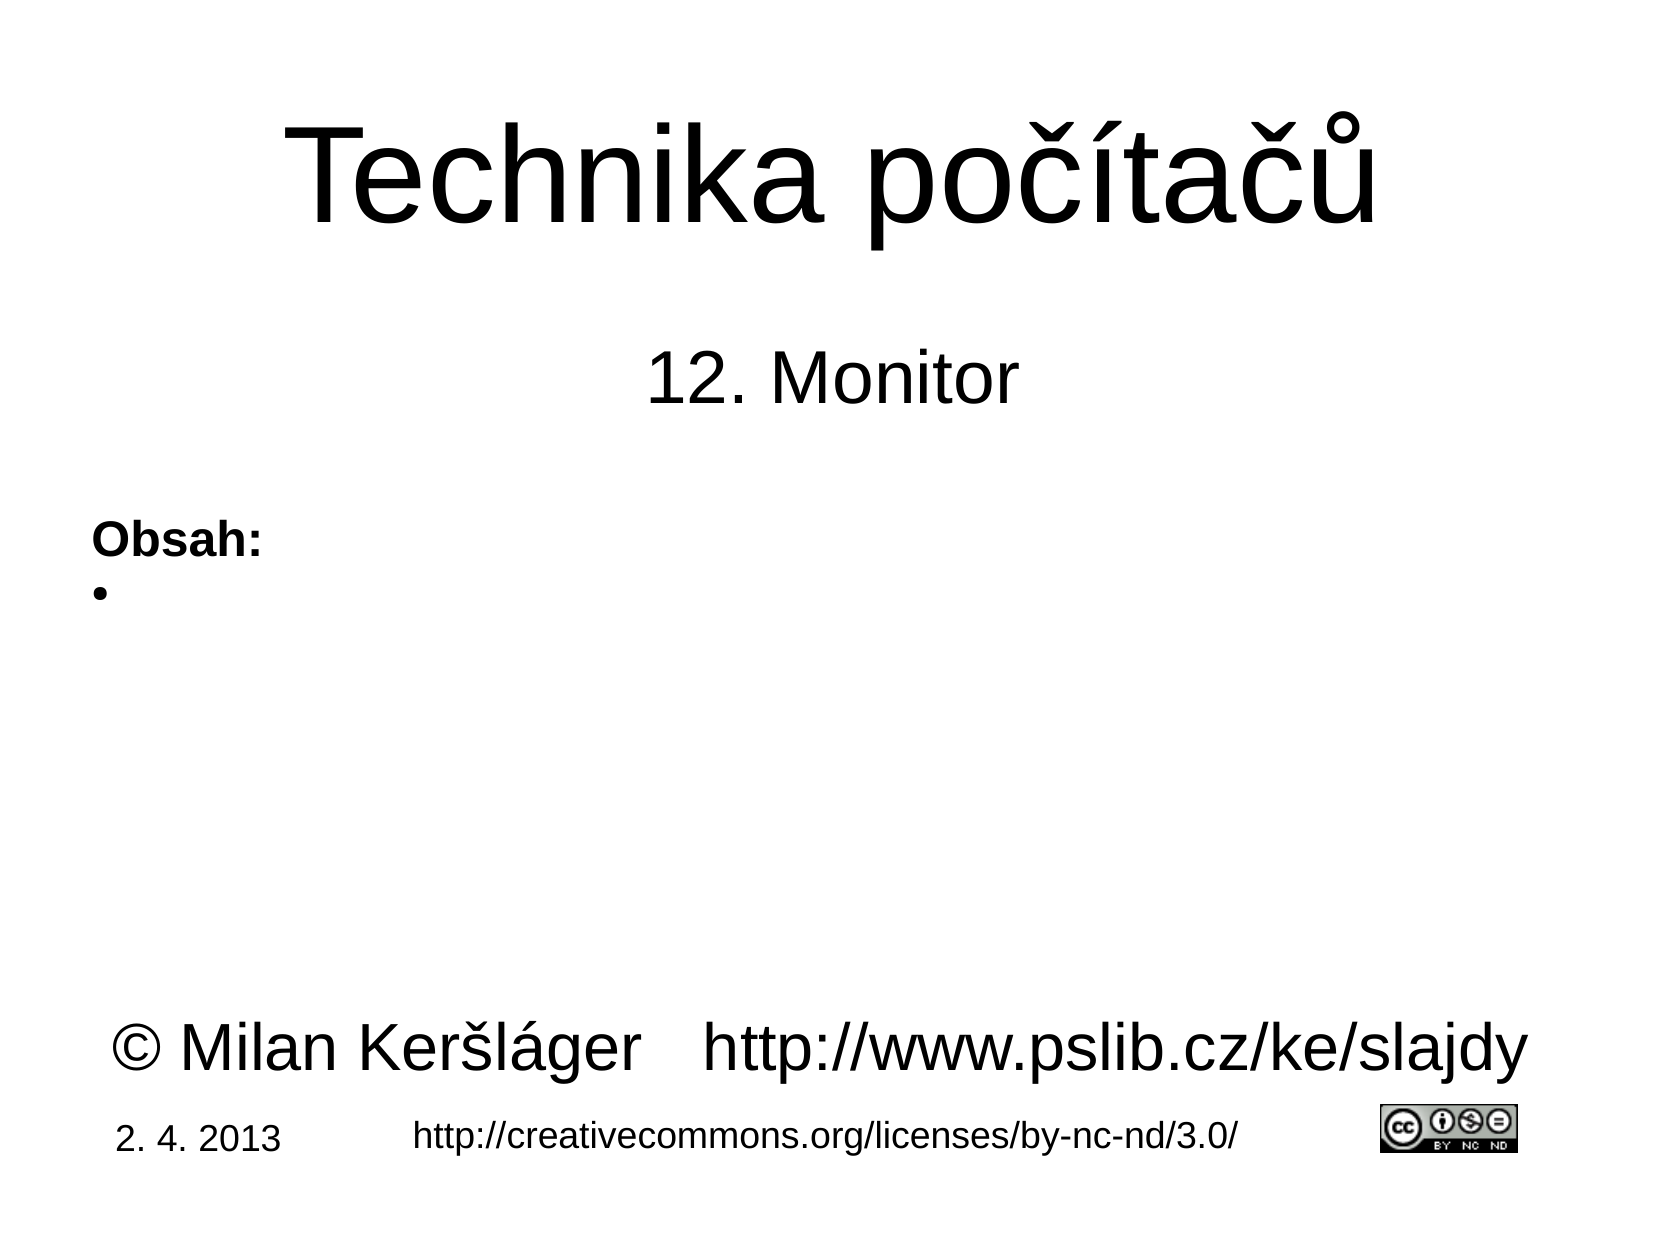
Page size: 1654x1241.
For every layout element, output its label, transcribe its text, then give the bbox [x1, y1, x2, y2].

list © Milan Keršláger http://www.pslib.cz/ke/slajdy [76, 1009, 1565, 1087]
text_box http://creativecommons.org/licenses/by-nc-nd/3.0/ [339, 1107, 1313, 1165]
text_box 2. 4. 2013 [100, 1110, 337, 1168]
text_box Obsah: [76, 503, 1583, 631]
title Technika počítačů 12. Monitor [88, 56, 1577, 461]
picture [1380, 1104, 1518, 1153]
